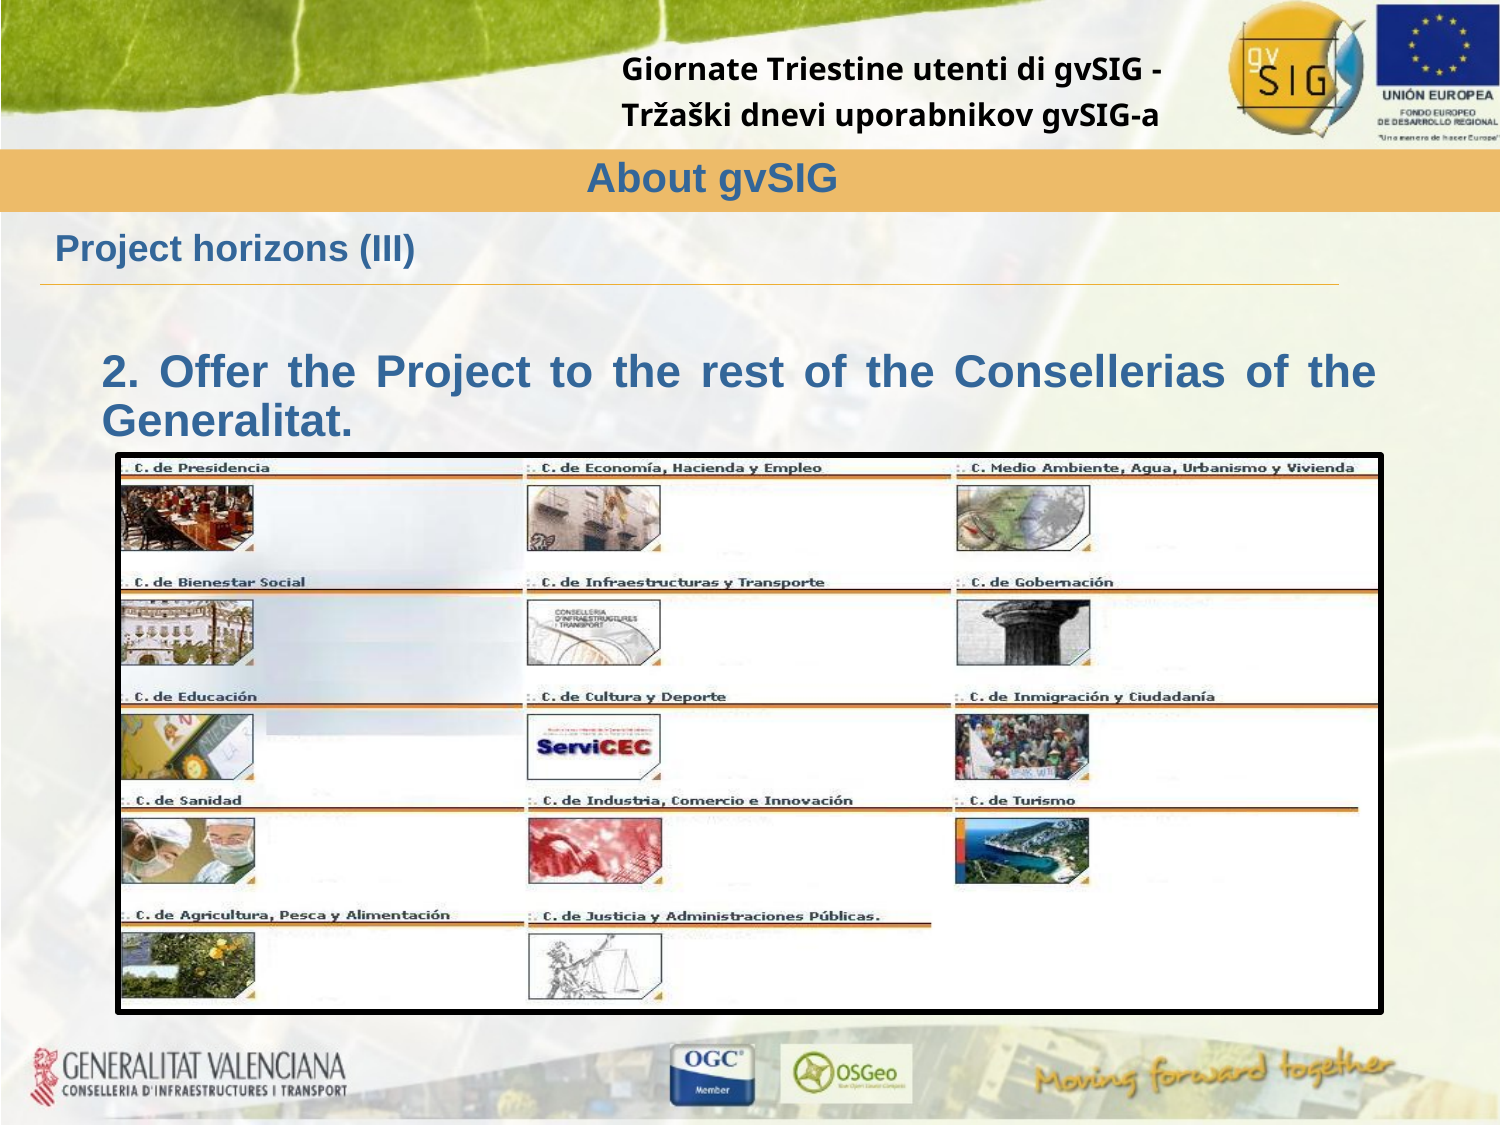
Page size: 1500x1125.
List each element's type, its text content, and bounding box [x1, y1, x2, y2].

text_box 2. Offer the Project to the rest of the Consellerias of the Generalitat. [101, 348, 1378, 465]
text_box About gvSIG [0, 149, 1426, 219]
picture [1, 0, 1500, 149]
text_box Project horizons (III) [40, 221, 691, 286]
picture [1, 212, 1500, 1125]
